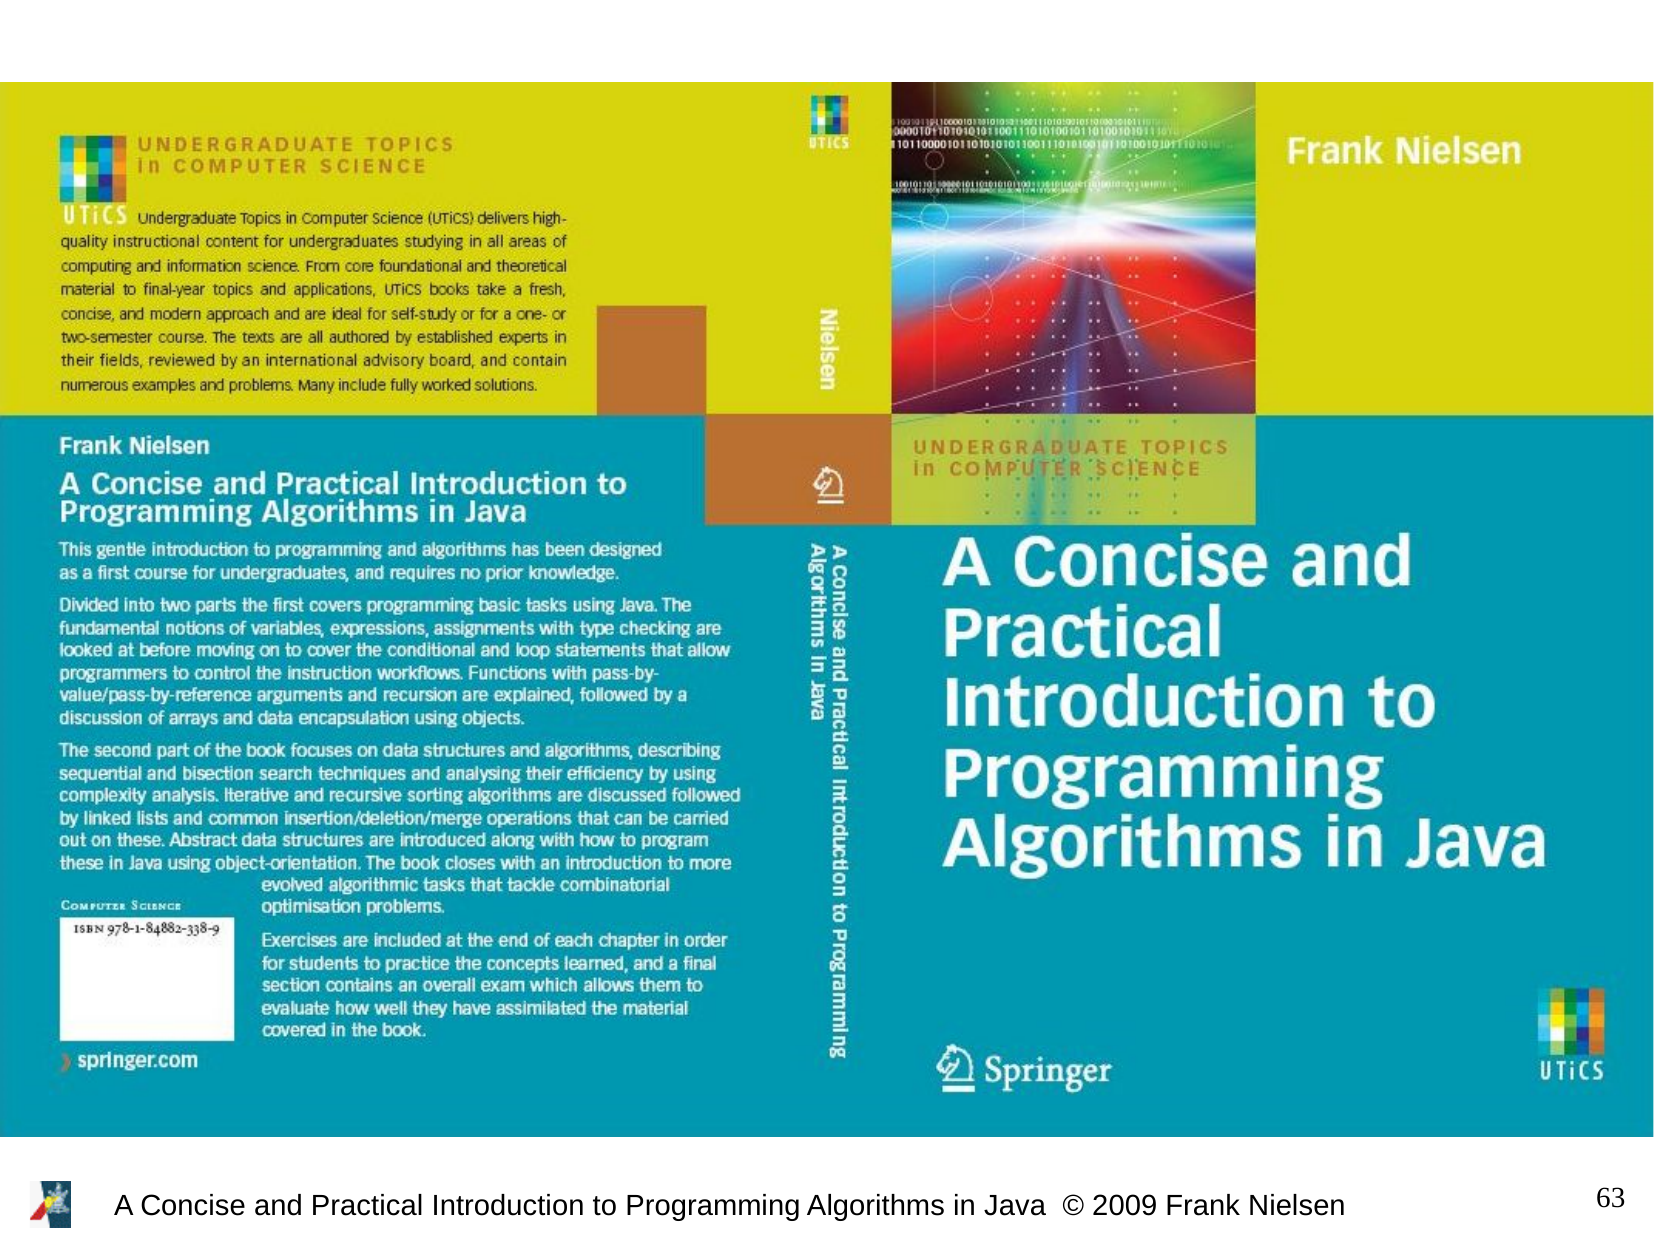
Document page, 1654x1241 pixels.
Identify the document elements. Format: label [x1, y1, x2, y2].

picture [29, 1181, 71, 1228]
picture [0, 82, 1654, 1137]
